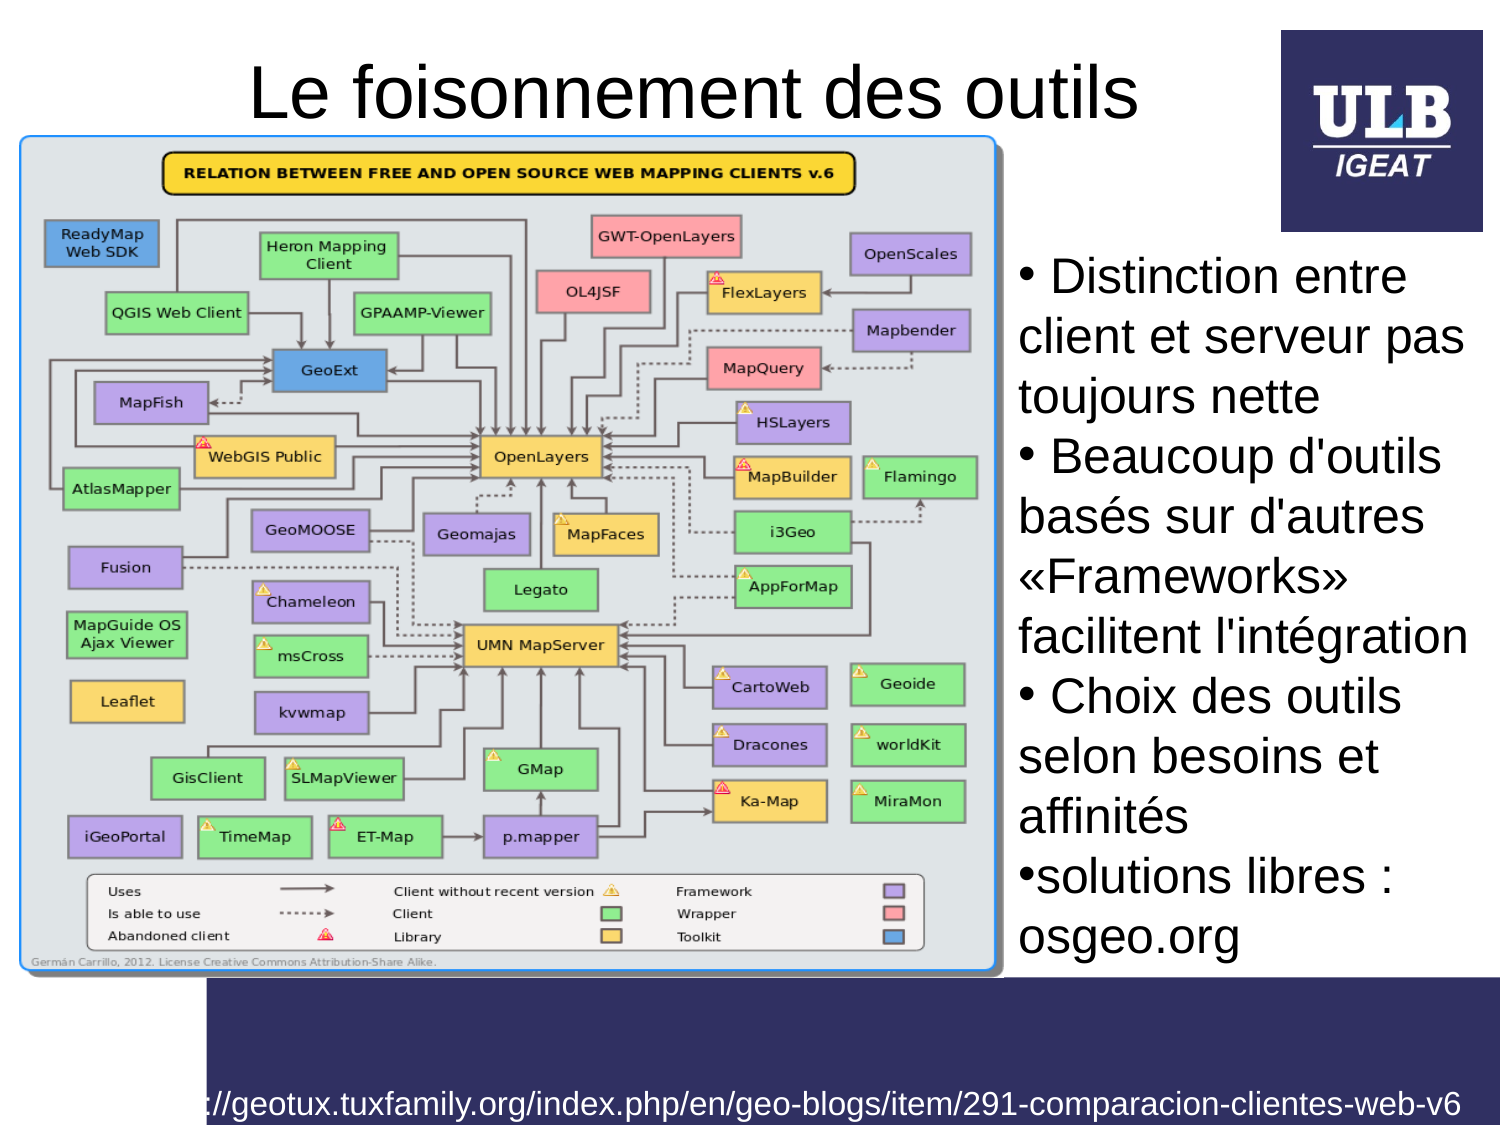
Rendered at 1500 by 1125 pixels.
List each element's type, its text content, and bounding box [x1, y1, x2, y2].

text_box source : http://geotux.tuxfamily.org/index.php/en/geo-blogs/item/291-comparacion-clientes-web-v6 [5, 1074, 1003, 1125]
picture [19, 135, 1004, 979]
text_box Le foisonnement des outils [19, 20, 1370, 158]
picture [1281, 30, 1483, 232]
text_box Distinction entre client et serveur pas toujours nette Beaucoup d'outils basés sur d'autres «Frameworks» facilitent l'intégration Choix des outils selon besoins et affinités solutions libres : osgeo.org [1003, 236, 1500, 1125]
